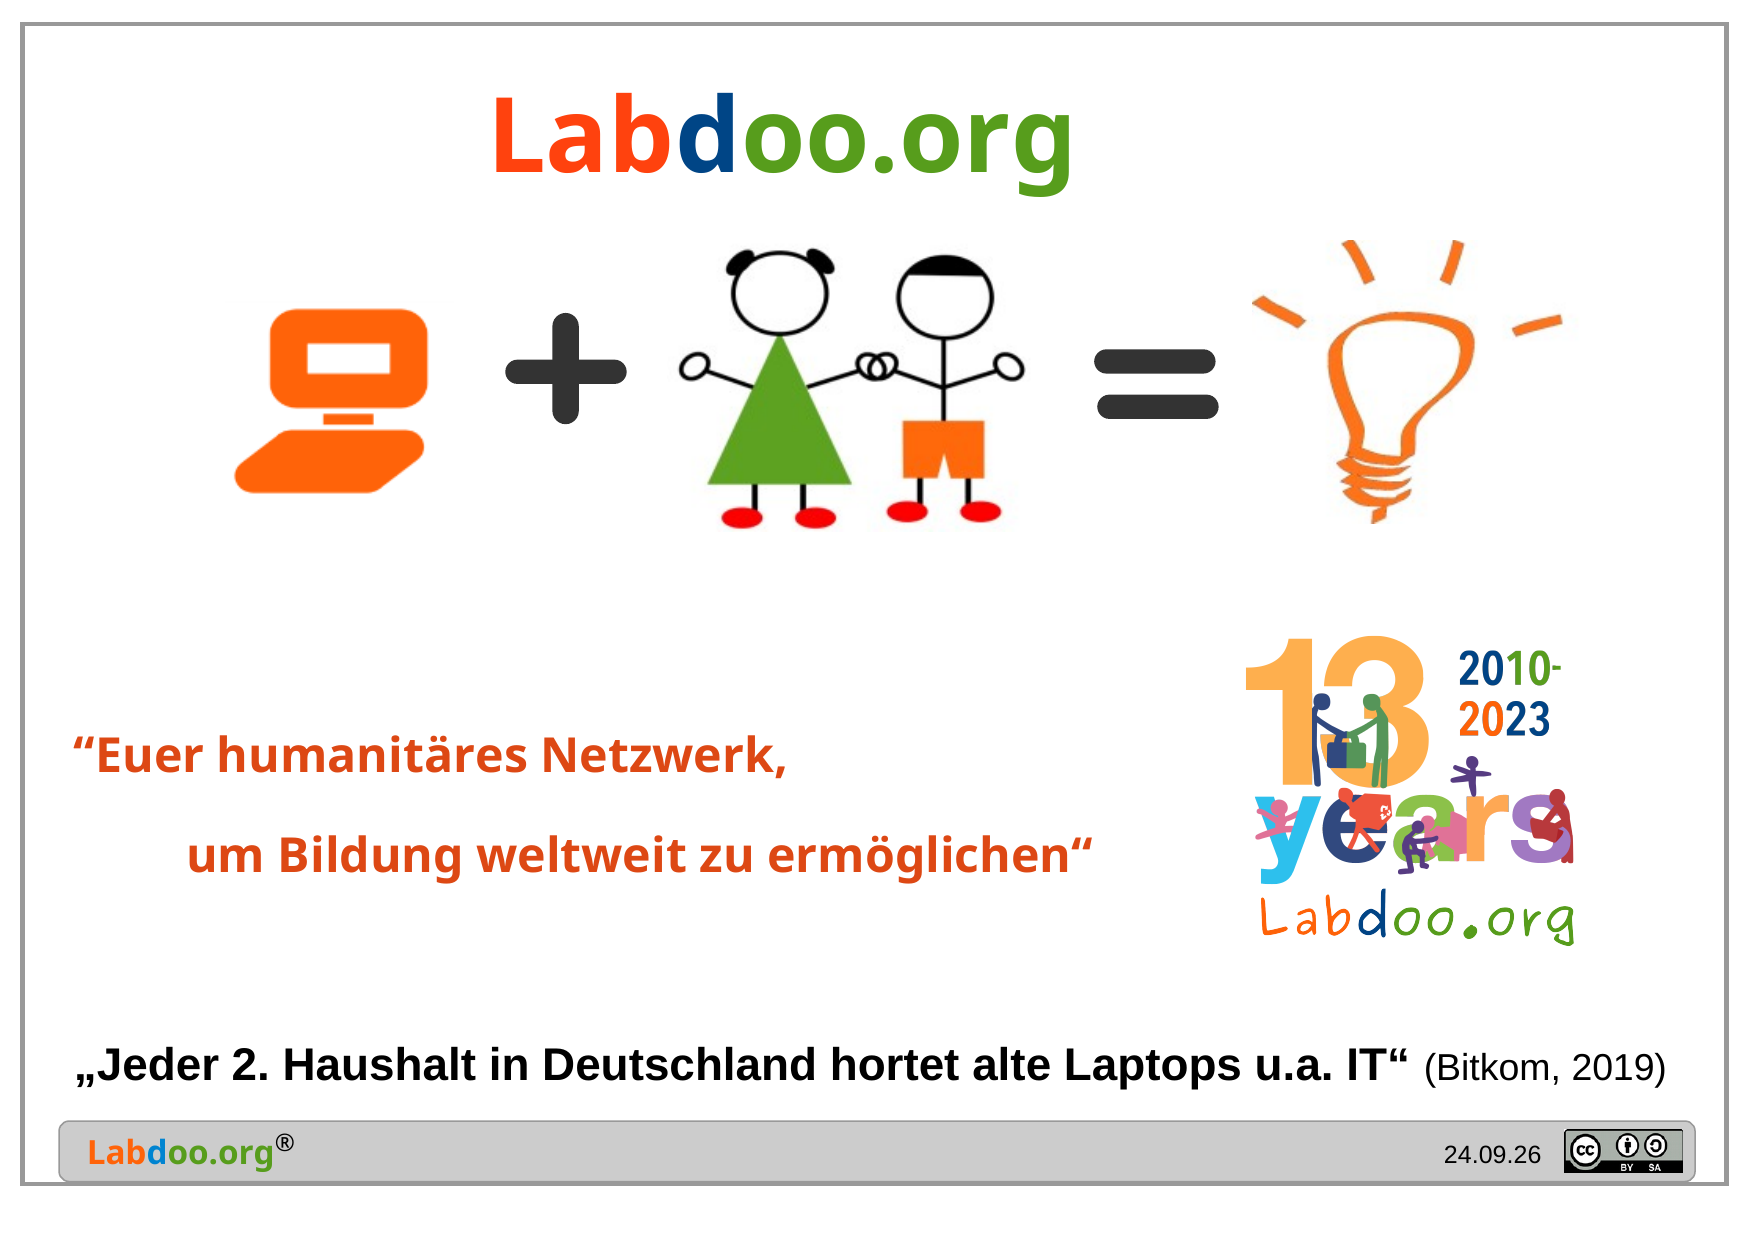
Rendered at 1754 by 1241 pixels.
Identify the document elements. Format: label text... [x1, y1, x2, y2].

picture [667, 232, 1040, 532]
picture [1564, 1129, 1683, 1173]
text_box [505, 312, 627, 425]
picture [1252, 240, 1580, 524]
text_box „Jeder 2. Haushalt in Deutschland hortet alte Laptops u.a. IT“ (Bitkom, 2019) [59, 1027, 1689, 1098]
text_box Labdoo.org® [72, 1098, 355, 1177]
picture [225, 301, 454, 500]
text_box Labdoo.org [472, 60, 1277, 201]
text_box [1097, 394, 1219, 419]
text_box [1094, 349, 1216, 374]
picture [1240, 625, 1583, 969]
text_box “Euer humanitäres Netzwerk, um Bildung weltweit zu ermöglichen“ [59, 708, 1749, 1016]
